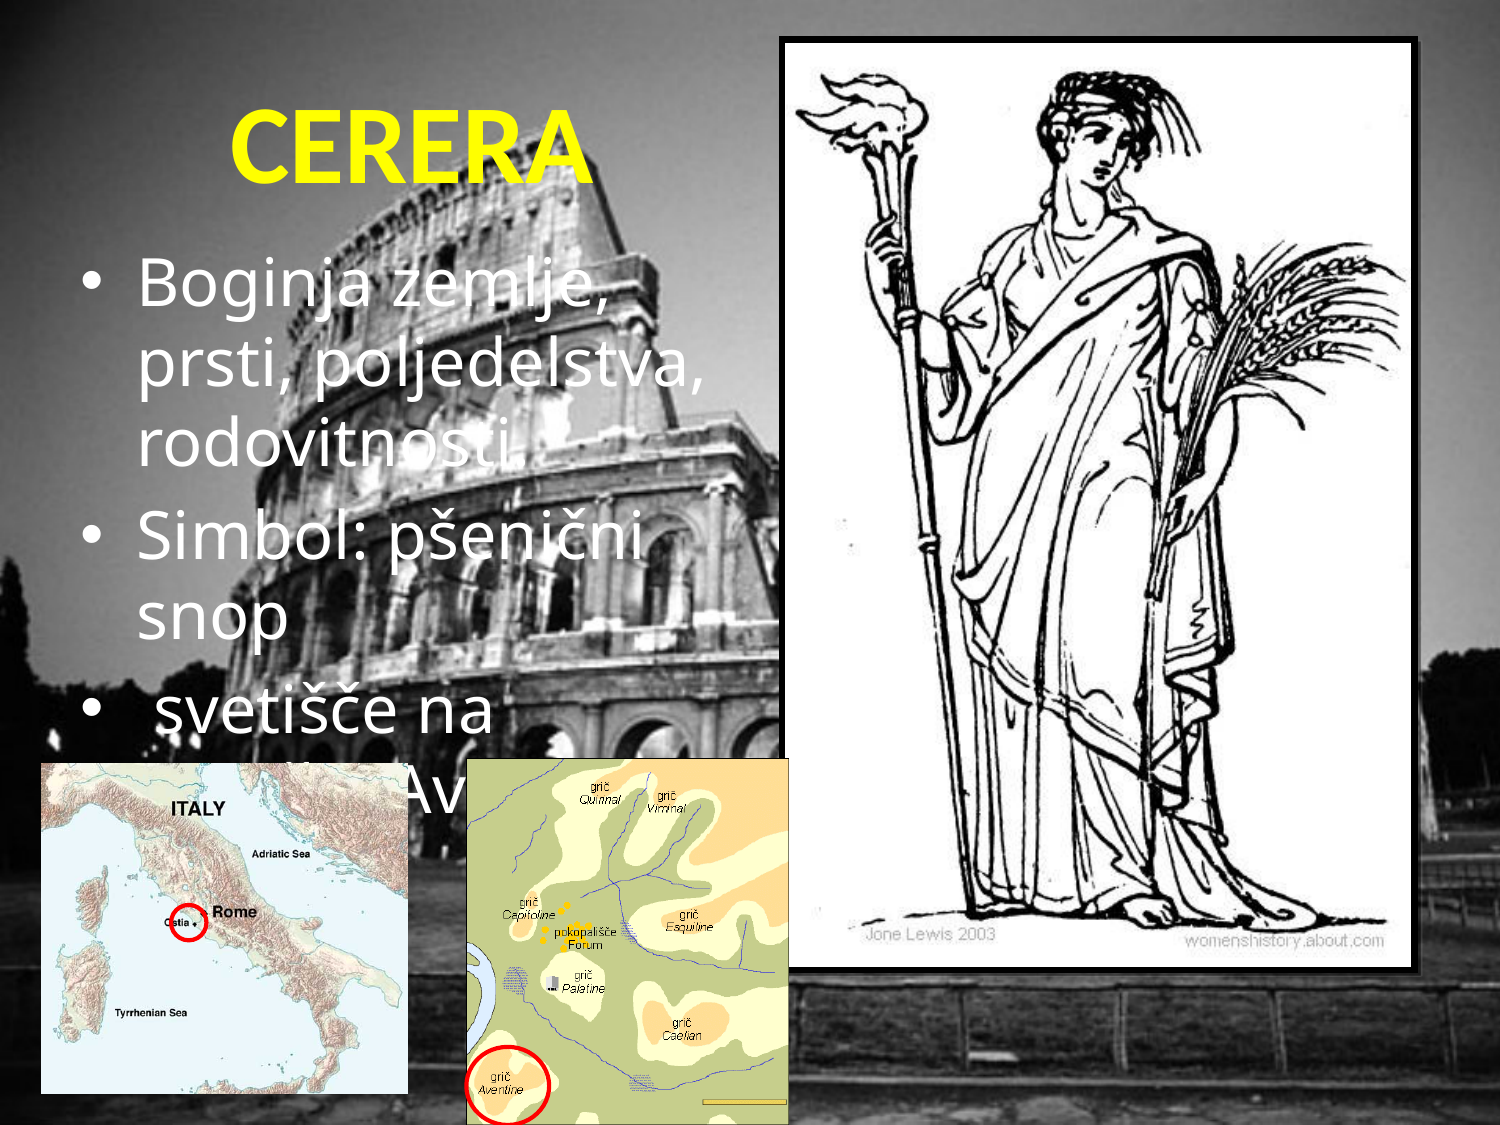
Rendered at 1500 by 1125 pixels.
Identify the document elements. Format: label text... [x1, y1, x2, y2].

picture [469, 1050, 546, 1122]
title CERERA [75, 45, 750, 231]
list Boginja zemlje, prsti, poljedelstva, rodovitnosti. Simbol: pšenični snop svetišče na vznožju Aventina in v Ostiji [64, 231, 762, 1071]
picture [0, 0, 1500, 1125]
